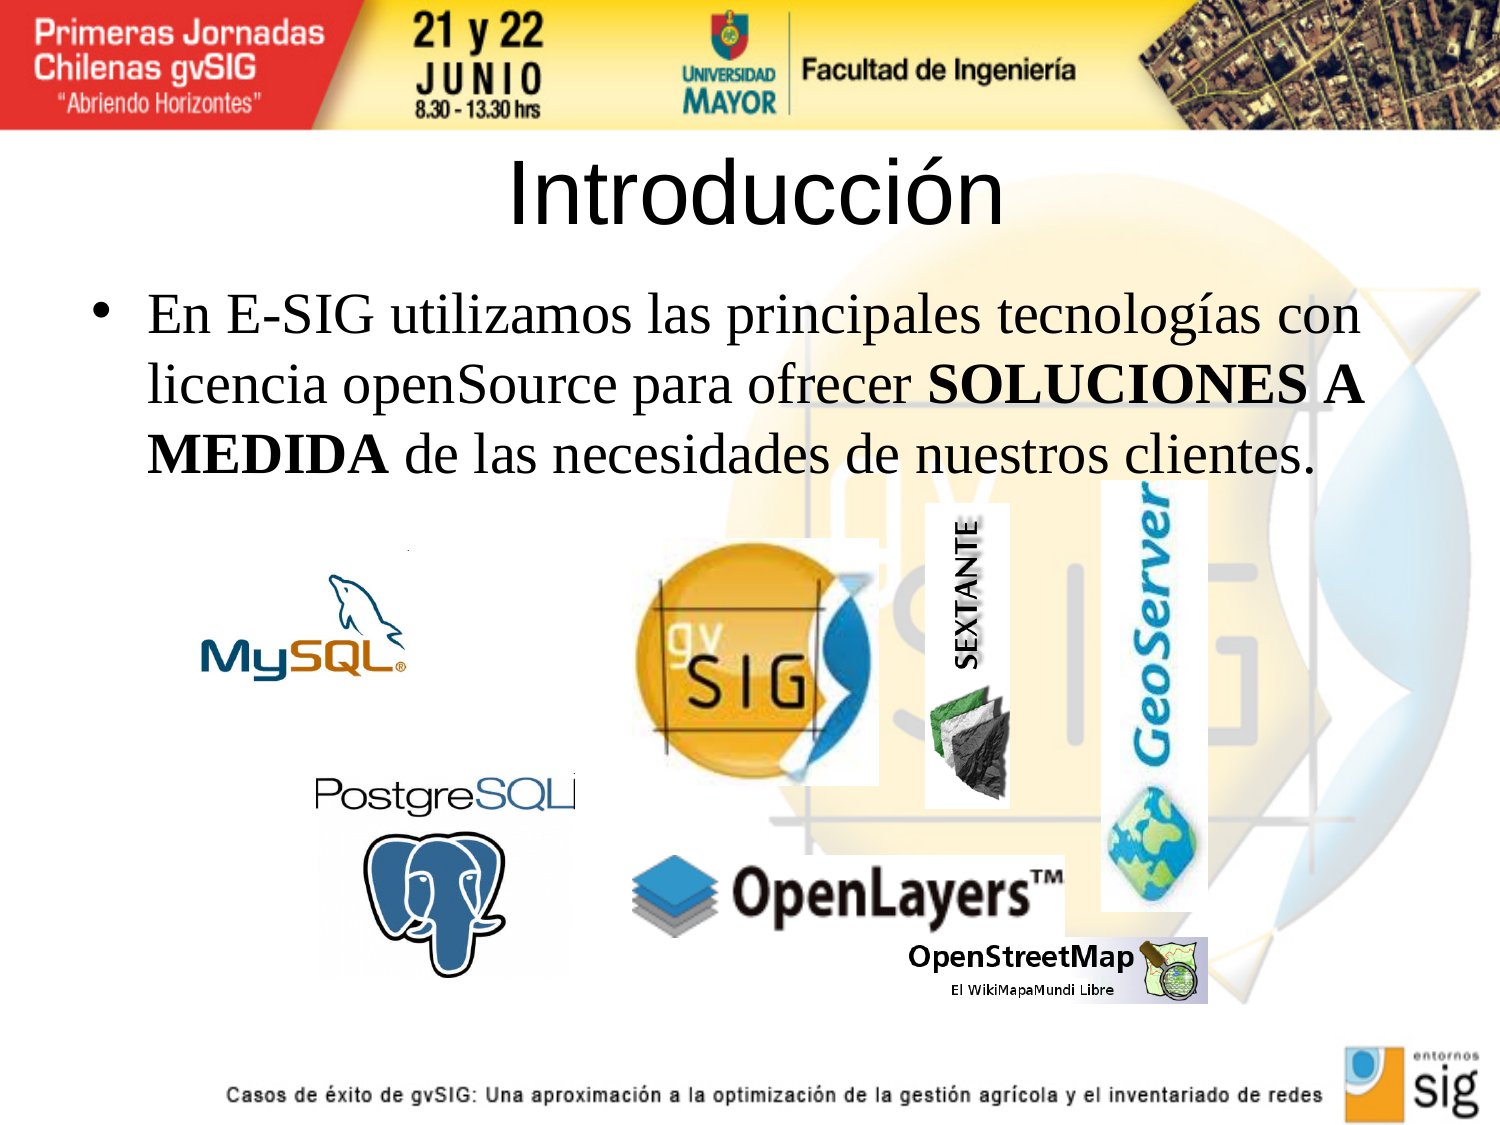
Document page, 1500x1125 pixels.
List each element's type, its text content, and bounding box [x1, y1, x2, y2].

list En E-SIG utilizamos las principales tecnologías con licencia openSource para ofrecer SOLUCIONES A MEDIDA de las necesidades de nuestros clientes. [76, 267, 1402, 969]
title Introducción [82, 70, 1432, 306]
picture [0, 0, 1500, 1125]
